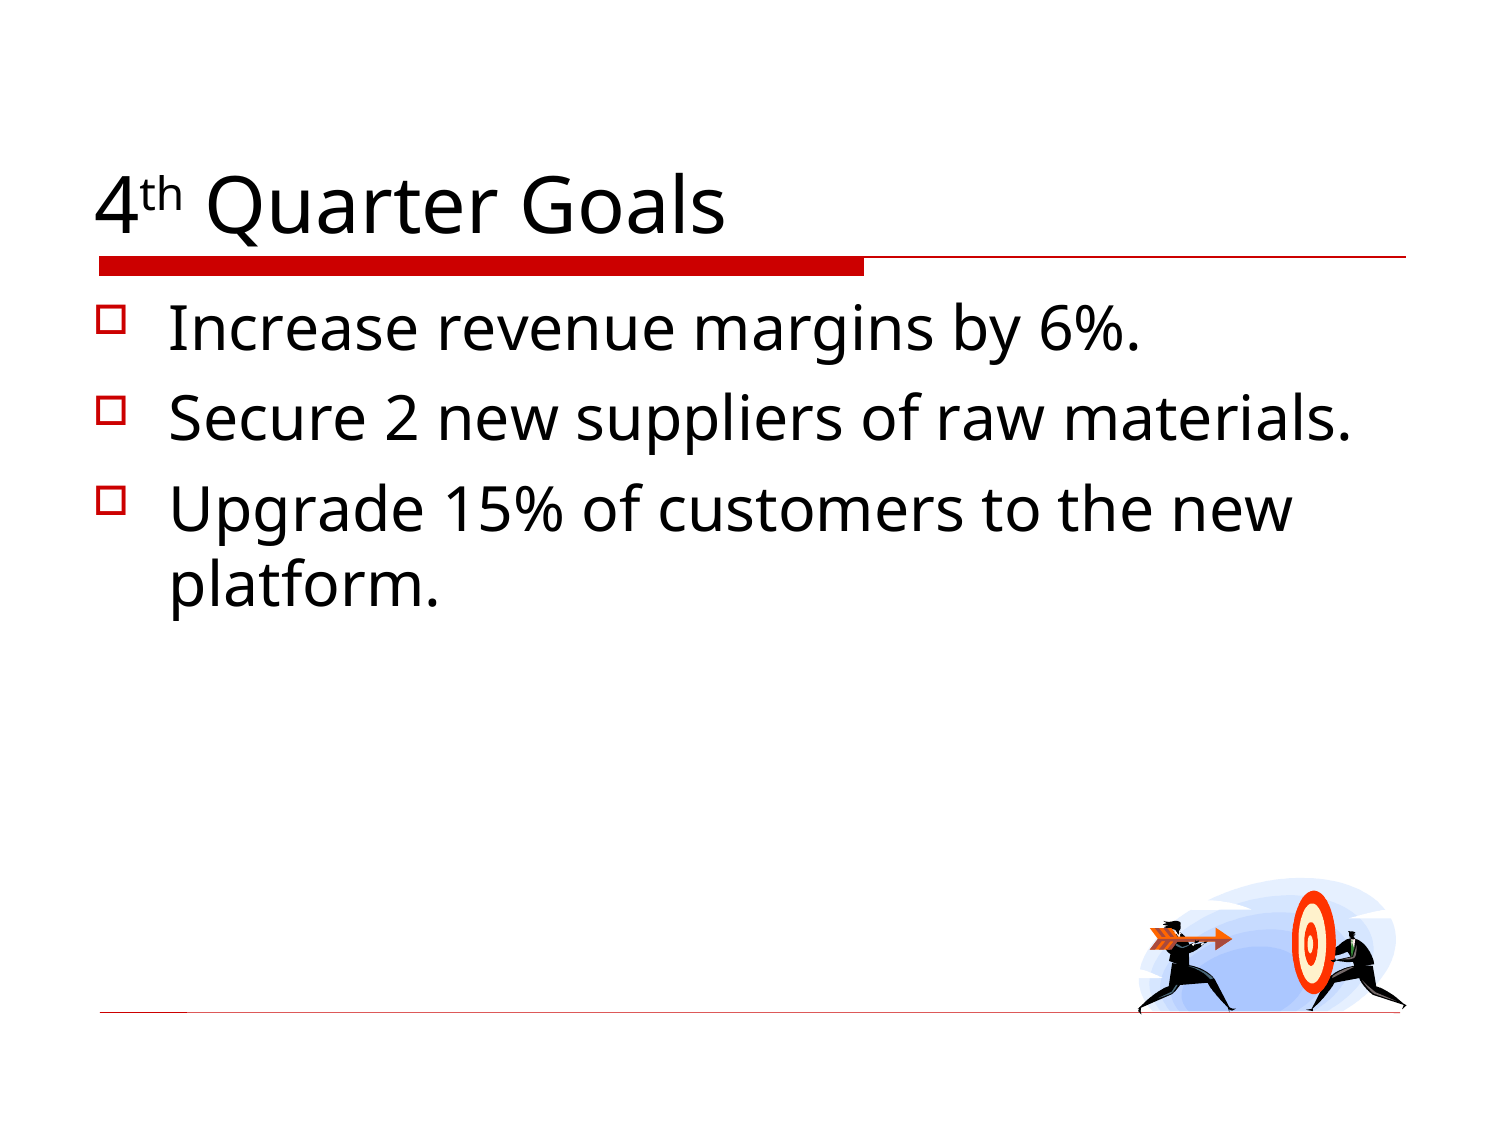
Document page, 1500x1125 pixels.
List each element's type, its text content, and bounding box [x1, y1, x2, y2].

picture [1137, 877, 1407, 1015]
title 4th Quarter Goals [94, 49, 1407, 250]
list Increase revenue margins by 6%. Secure 2 new suppliers of raw materials. Upgrade 15% of customers to the new platform. [92, 287, 1406, 988]
